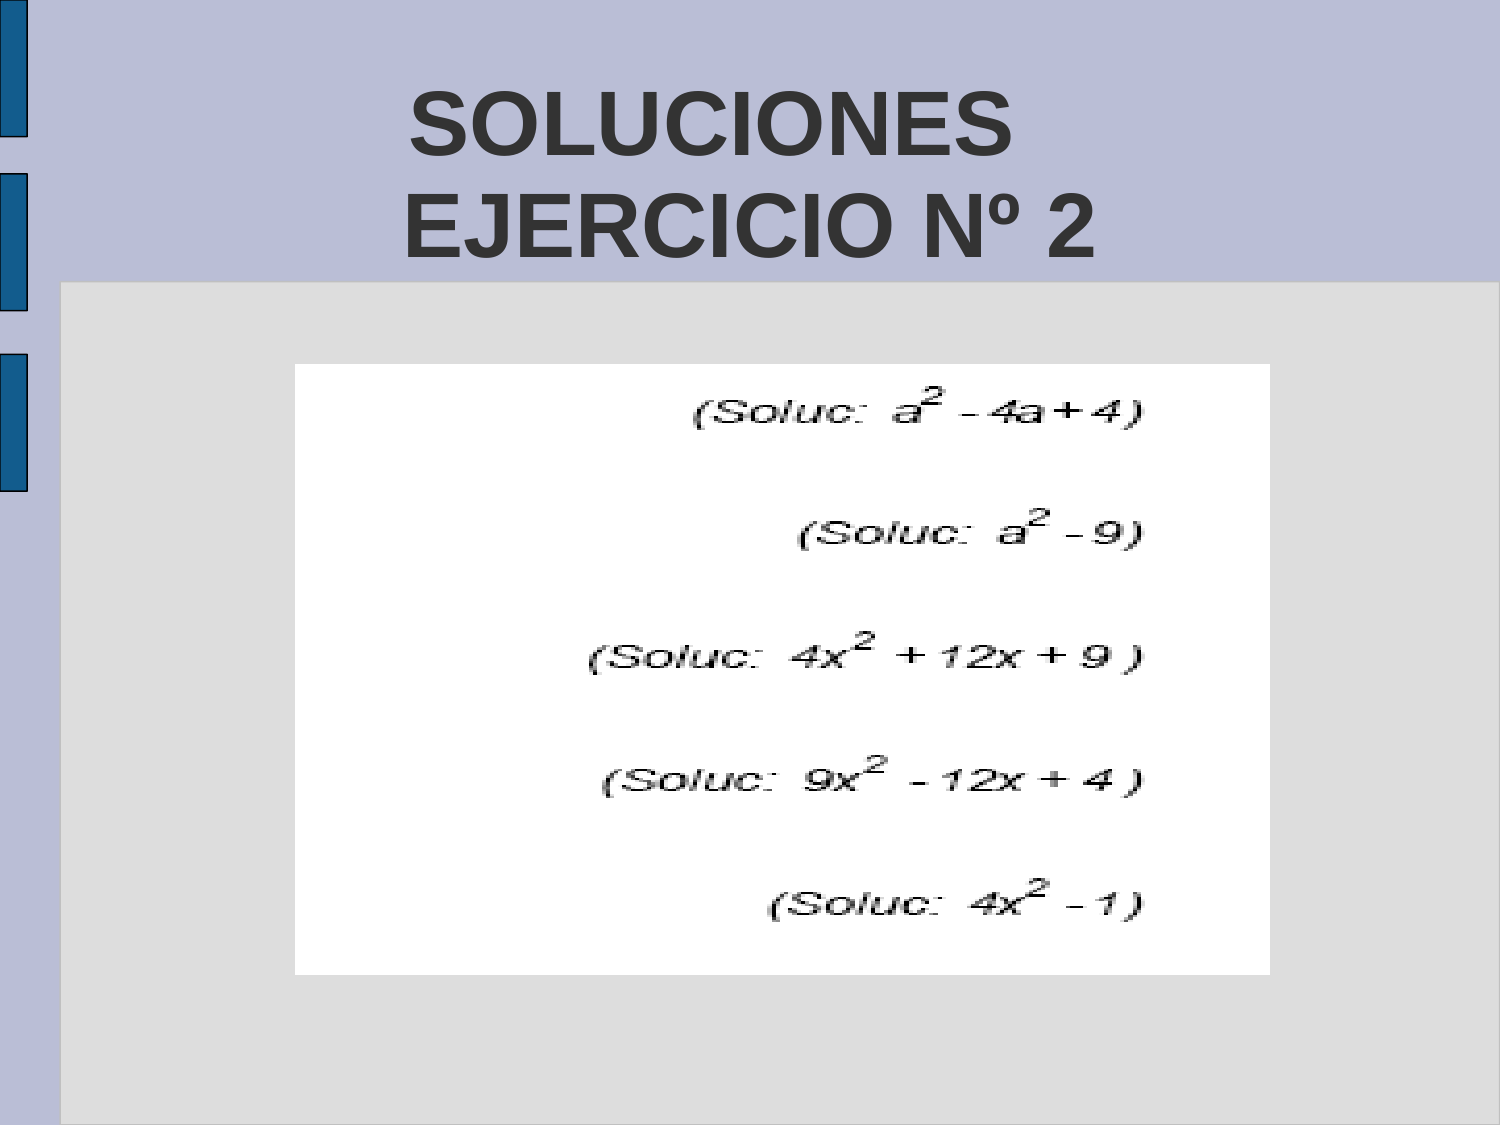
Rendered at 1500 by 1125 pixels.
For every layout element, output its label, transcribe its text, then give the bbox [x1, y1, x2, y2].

title SOLUCIONES EJERCICIO Nº 2 [110, 73, 1391, 279]
picture [295, 364, 1270, 975]
